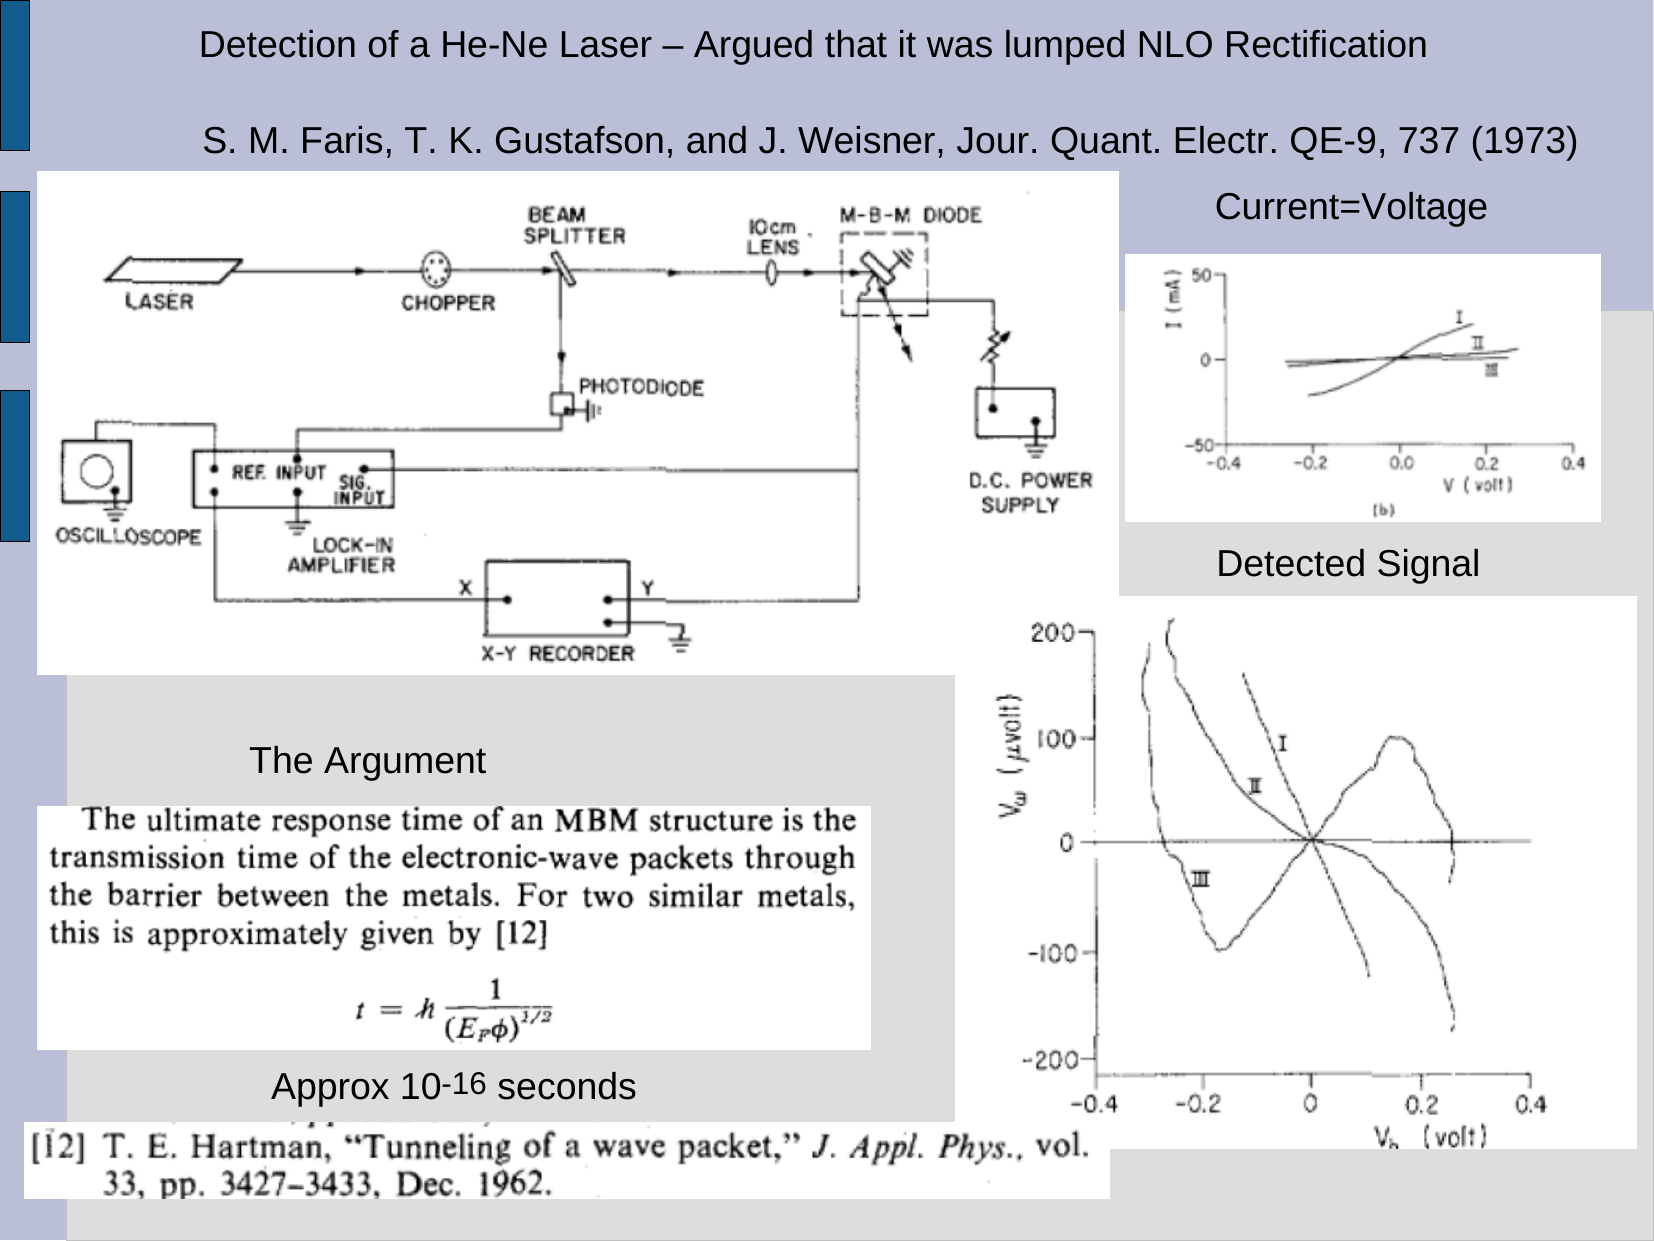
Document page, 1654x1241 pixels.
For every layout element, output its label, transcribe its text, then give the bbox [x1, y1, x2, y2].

text_box The Argument [234, 732, 502, 790]
text_box S. M. Faris, T. K. Gustafson, and J. Weisner, Jour. Quant. Electr. QE-9, 737 (1973) [187, 112, 1596, 170]
text_box Detection of a He-Ne Laser – Argued that it was lumped NLO Rectification [184, 15, 1454, 73]
text_box Detected Signal [1201, 535, 1496, 592]
text_box Current=Voltage [1200, 177, 1504, 235]
text_box Approx 10-16 seconds [256, 1057, 652, 1116]
picture [1125, 254, 1601, 522]
picture [37, 806, 871, 1051]
picture [24, 171, 1637, 1200]
